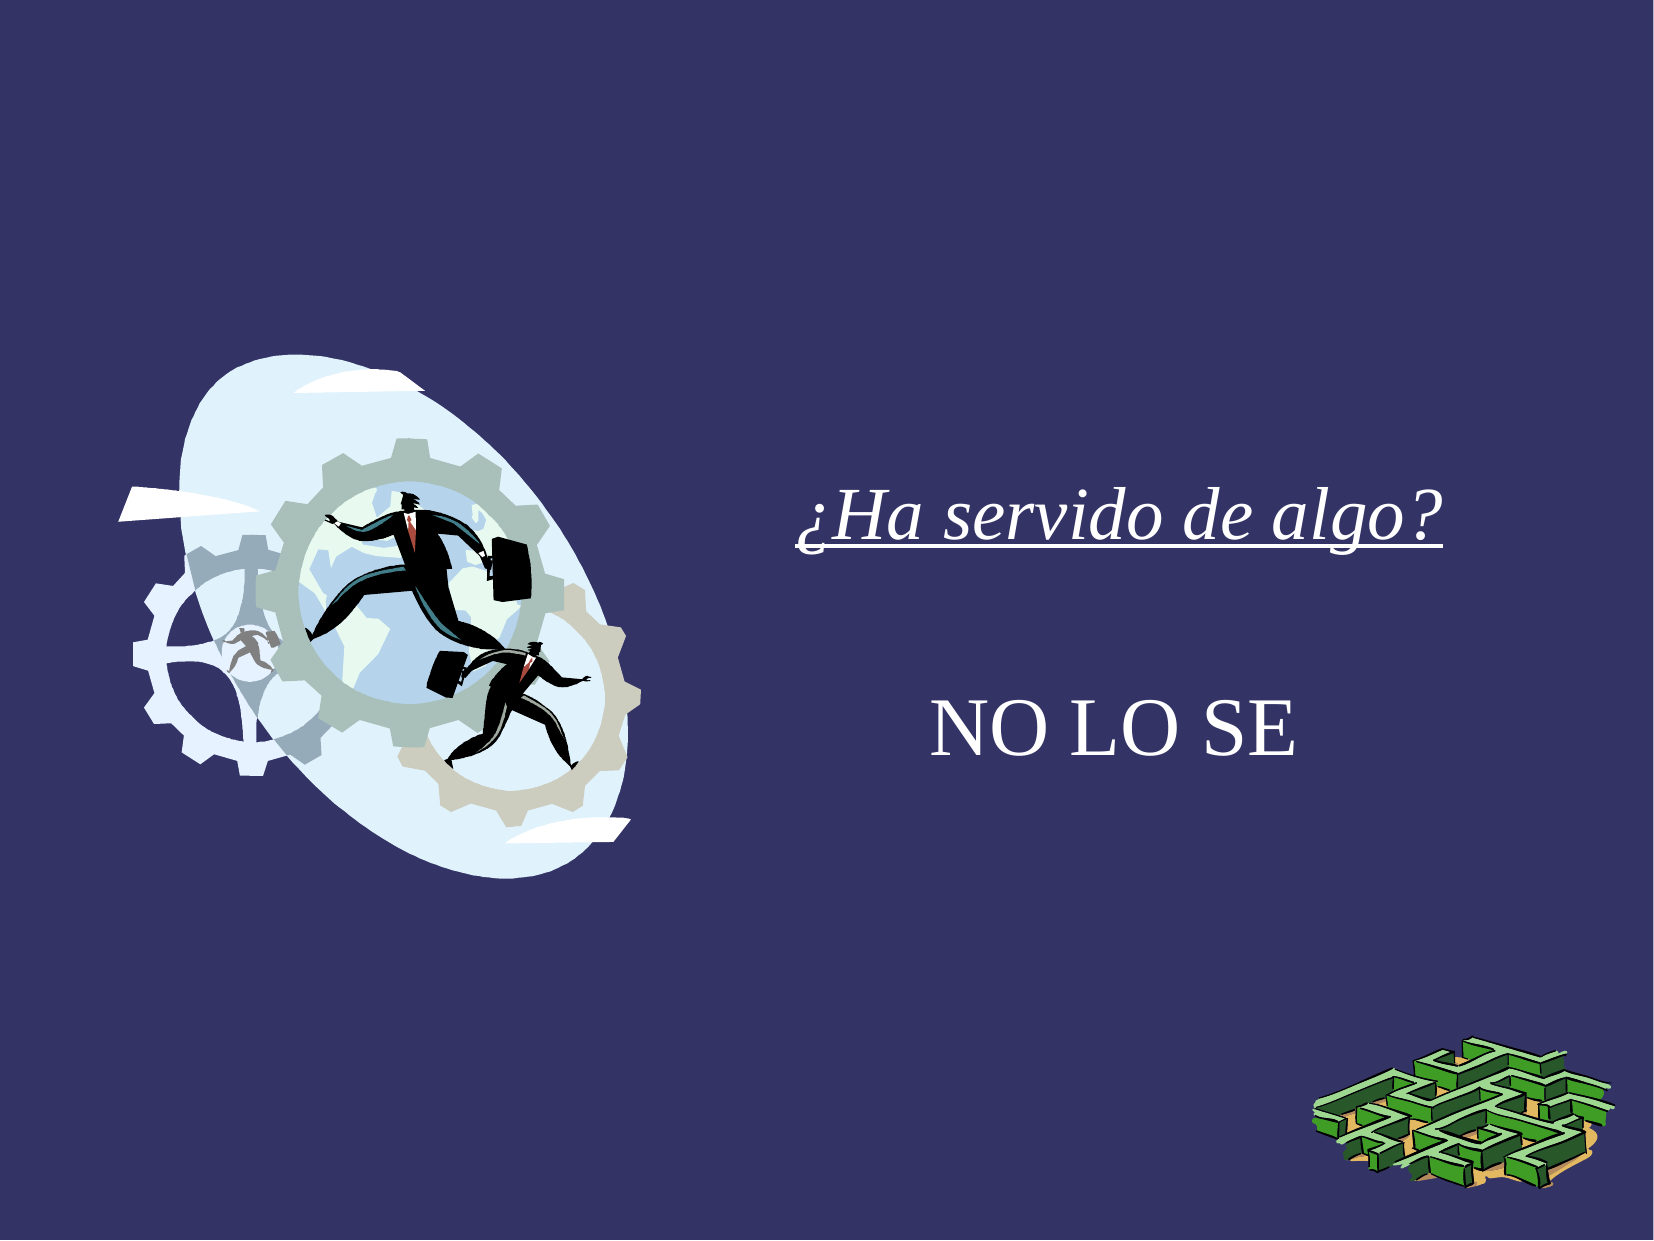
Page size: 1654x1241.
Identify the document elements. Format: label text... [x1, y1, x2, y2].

list ¿Ha servido de algo? NO LO SE [649, 460, 1654, 857]
picture [118, 347, 649, 886]
